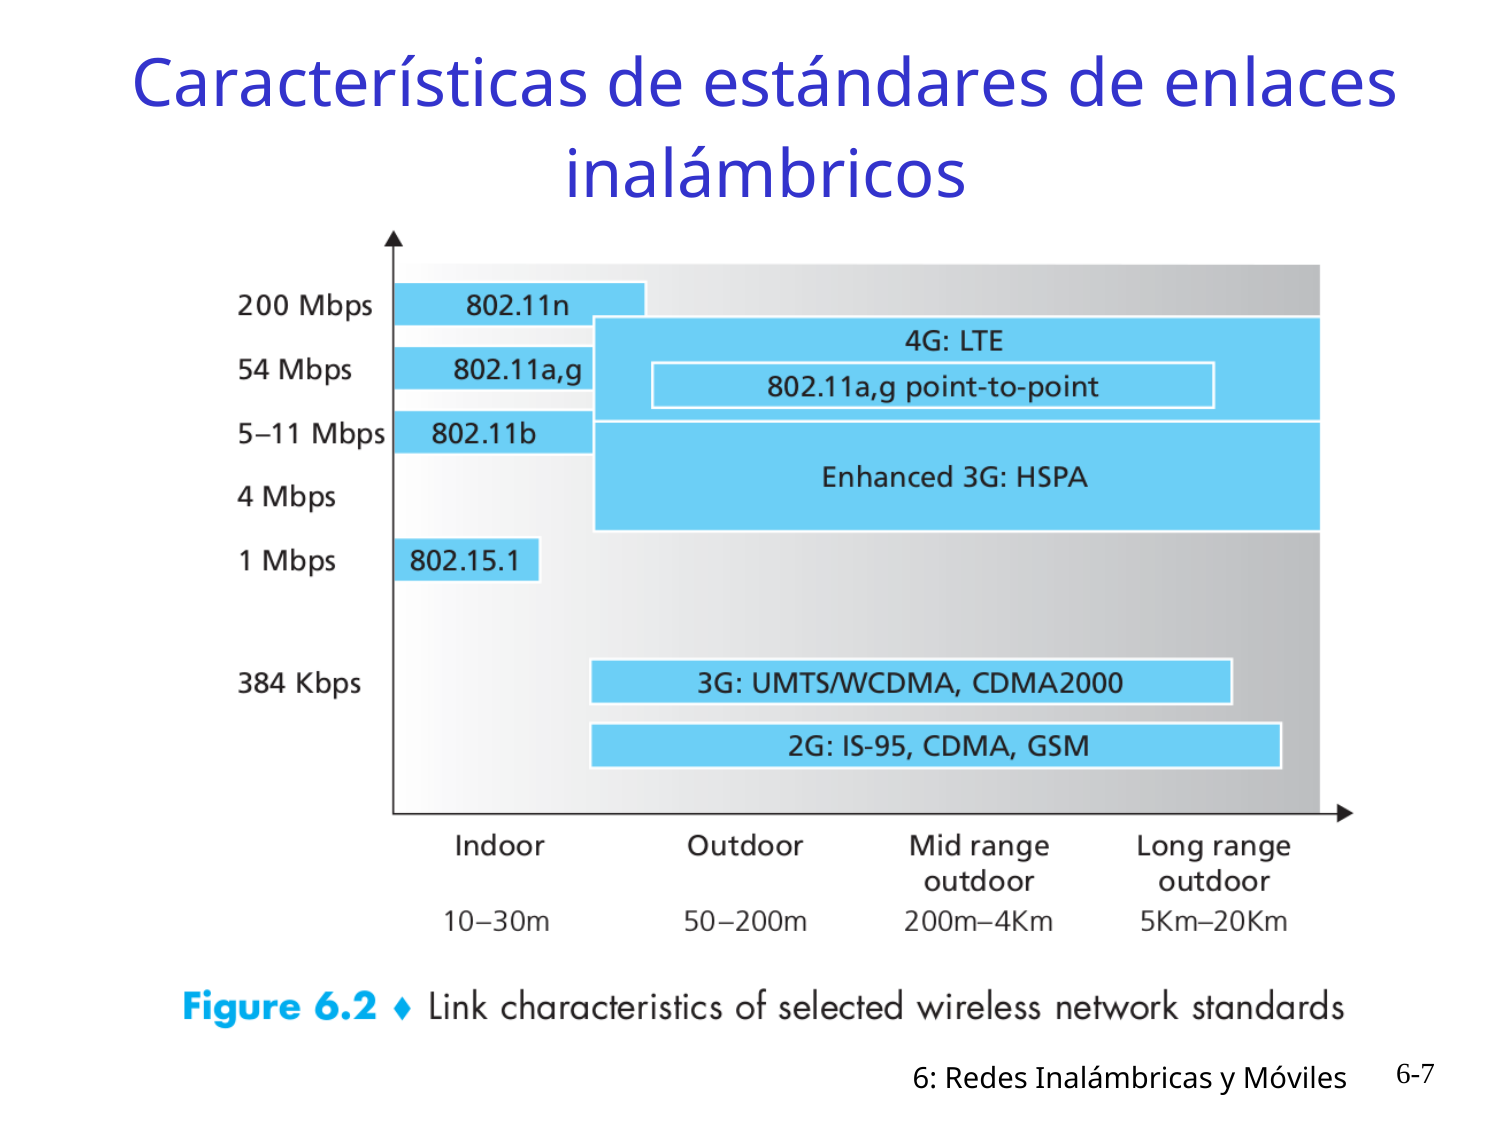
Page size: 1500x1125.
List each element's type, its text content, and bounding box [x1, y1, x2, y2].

picture [150, 220, 1388, 1051]
title Características de estándares de enlaces inalámbricos [82, 32, 1450, 220]
